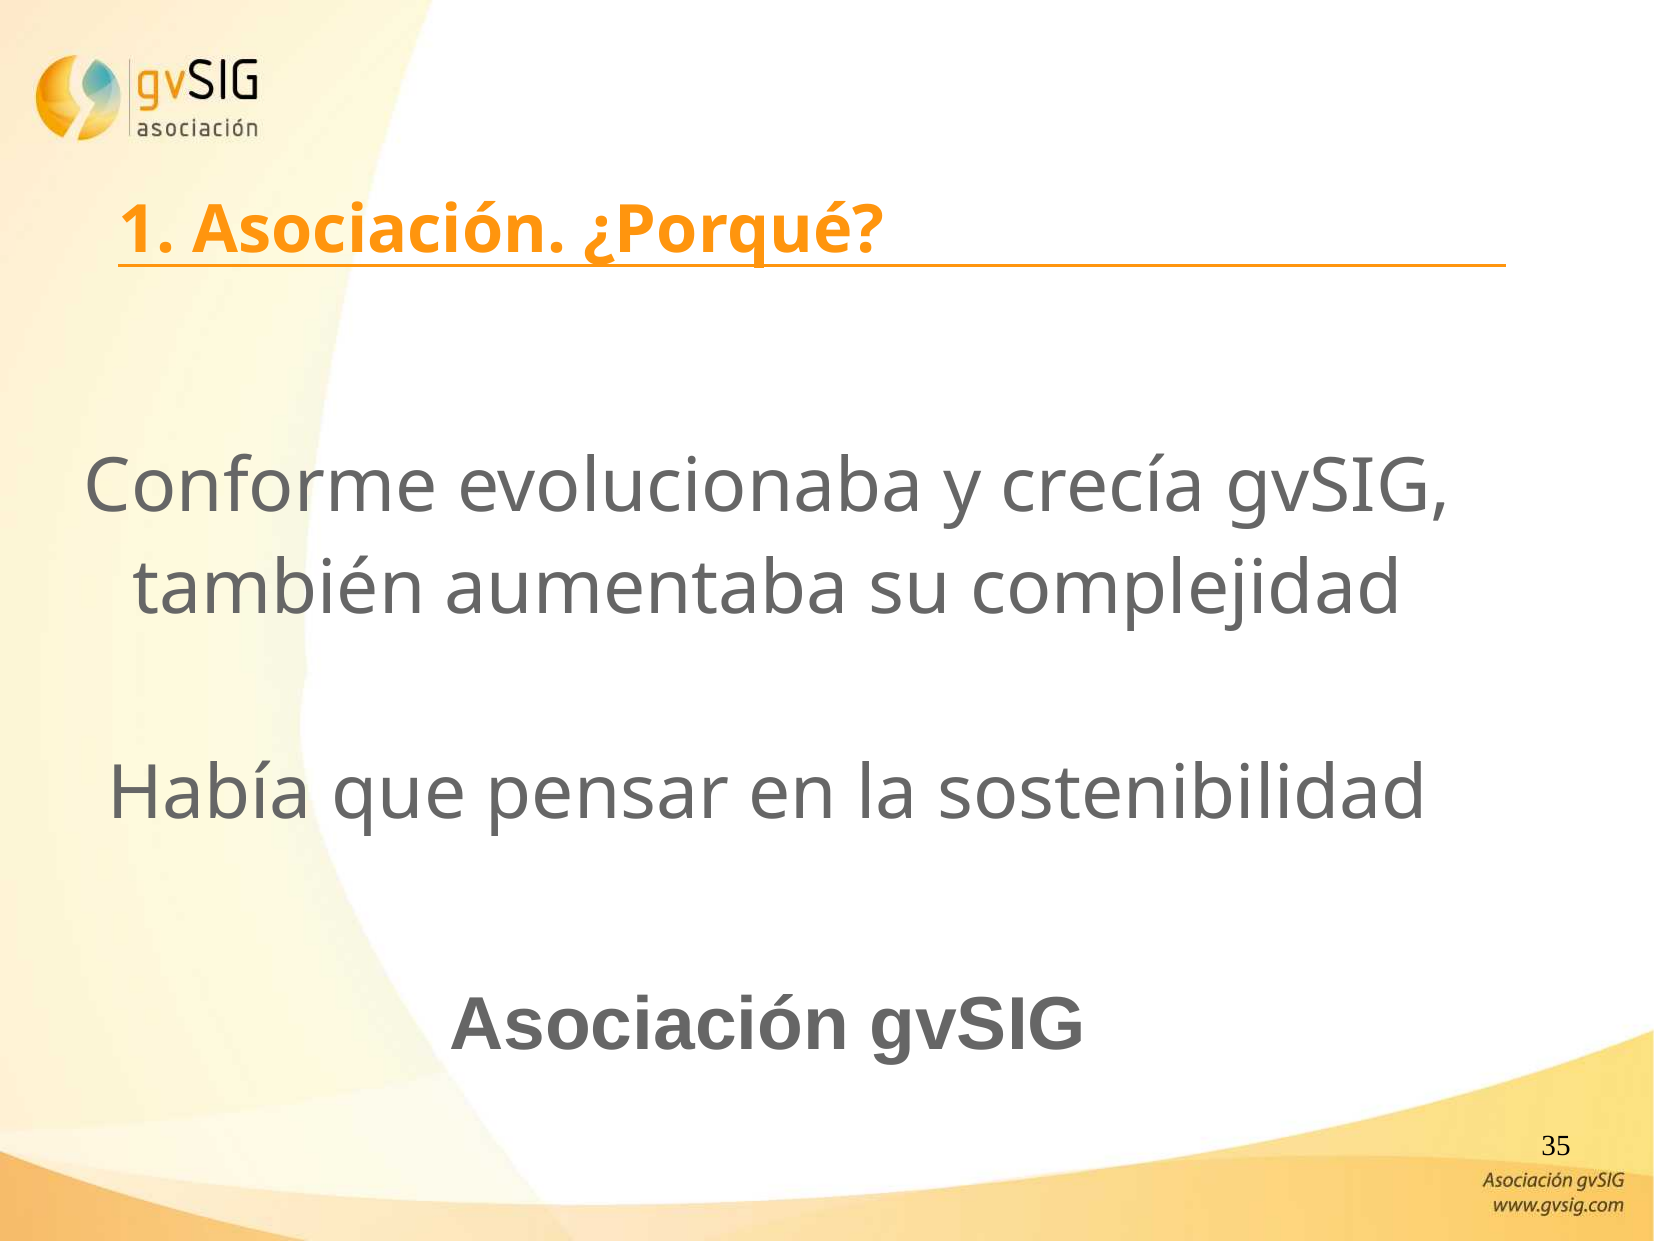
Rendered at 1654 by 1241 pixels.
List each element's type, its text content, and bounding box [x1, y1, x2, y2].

picture [0, 0, 1654, 1241]
title Conforme evolucionaba y crecía gvSIG, también aumentaba su complejidad Había que pensar en la sostenibilidad [59, 424, 1477, 949]
text_box Asociación gvSIG [147, 974, 1388, 1074]
title 1. Asociación. ¿Porqué? [118, 177, 1607, 276]
